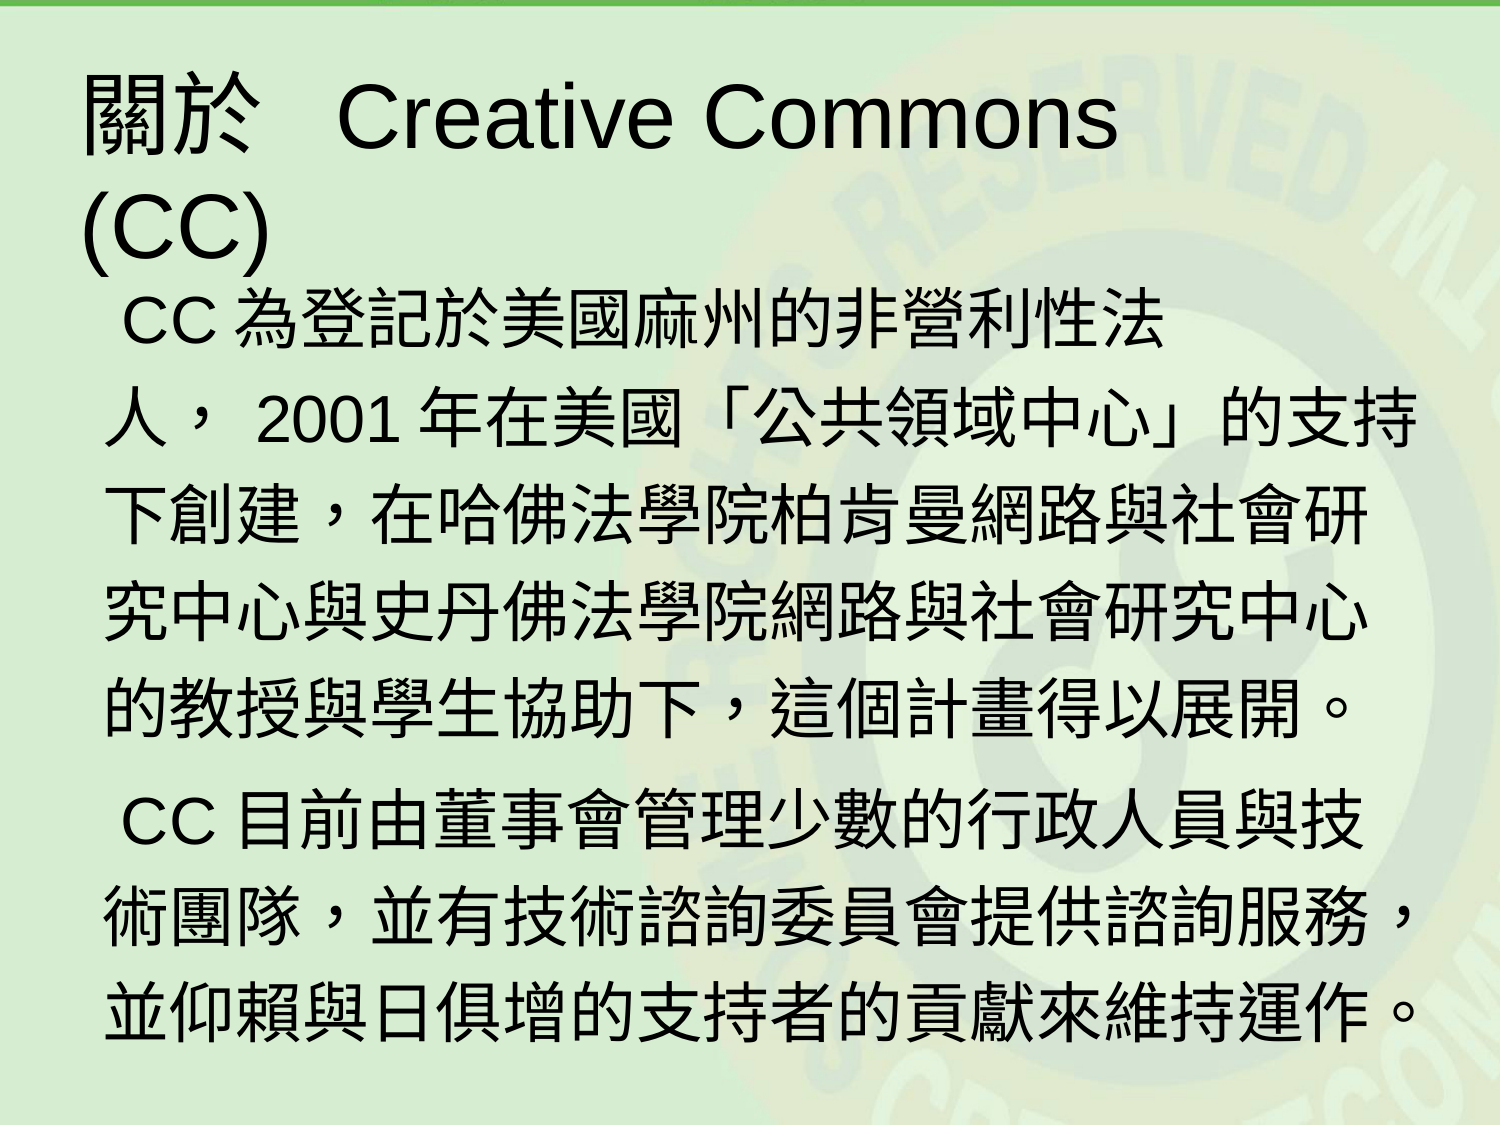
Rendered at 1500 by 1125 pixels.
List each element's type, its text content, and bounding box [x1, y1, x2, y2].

picture [0, 0, 1500, 1125]
title 關於 Creative Commons (CC) [64, 66, 1340, 254]
subtitle CC為登記於美國麻州的非營利性法人，2001年在美國「公共領域中心」的支持下創建，在哈佛法學院柏肯曼網路與社會研究中心與史丹佛法學院網路與社會研究中心的教授與學生協助下，這個計畫得以展開。 CC目前由董事會管理少數的行政人員與技術團隊，並有技術諮詢委員會提供諮詢服務，並仰賴與日俱增的支持者的貢獻來維持運作。 [87, 255, 1438, 1071]
